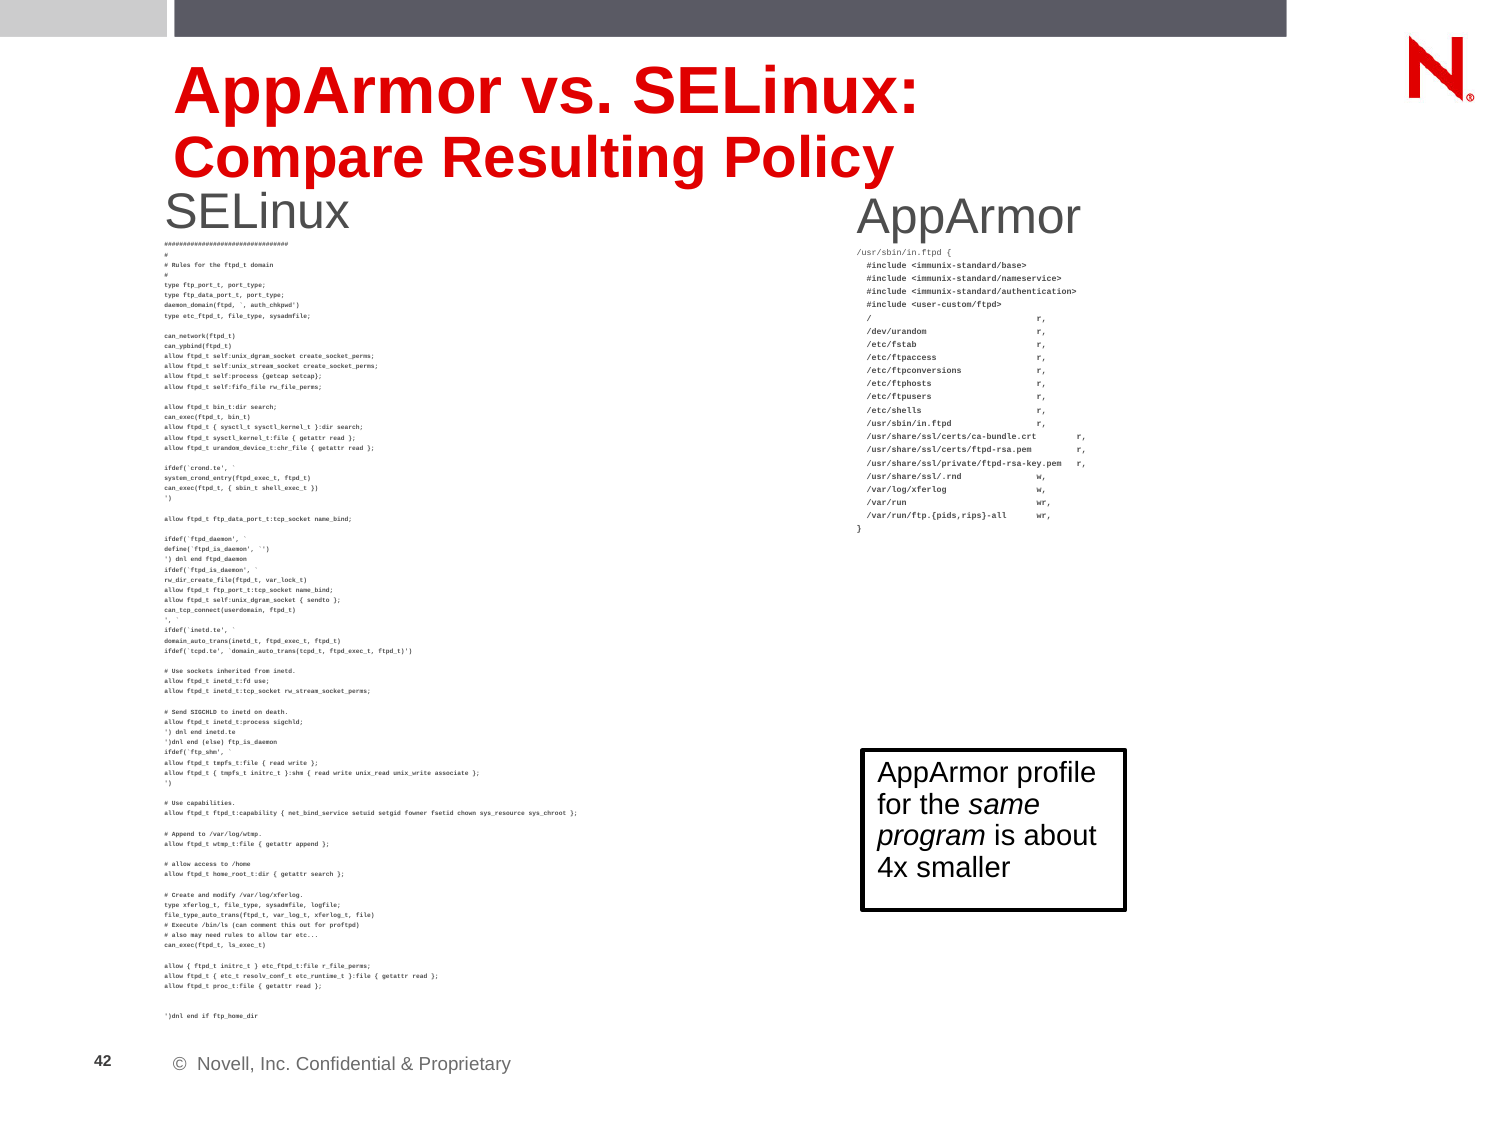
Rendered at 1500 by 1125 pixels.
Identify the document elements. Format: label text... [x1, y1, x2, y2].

text_box AppArmor /usr/sbin/in.ftpd { #include <immunix-standard/base> #include <immunix-standard/nameservice> #include <immunix-standard/authentication> #include <user-custom/ftpd> / r, /dev/urandom r, /etc/fstab r, /etc/ftpaccess r, /etc/ftpconversions r, /etc/ftphosts r, /etc/ftpusers r, /etc/shells r, /usr/sbin/in.ftpd r, /usr/share/ssl/certs/ca-bundle.crt r, /usr/share/ssl/certs/ftpd-rsa.pem r, /usr/share/ssl/private/ftpd-rsa-key.pem r, /usr/share/ssl/.rnd w, /var/log/xferlog w, /var/run wr, /var/run/ftp.{pids,rips}-all wr, } [849, 183, 1369, 872]
title AppArmor vs. SELinux: Compare Resulting Policy [173, 41, 1395, 205]
picture [1404, 32, 1477, 105]
text_box AppArmor profile for the same program is about 4x smaller [862, 872, 1126, 893]
text_box SELinux ################################# # # Rules for the ftpd_t domain # type ftp_port_t, port_type; type ftp_data_port_t, port_type; daemon_domain(ftpd, `, auth_chkpwd') type etc_ftpd_t, file_type, sysadmfile; can_network(ftpd_t) can_ypbind(ftpd_t) allow ftpd_t self:unix_dgram_socket create_socket_perms; allow ftpd_t self:unix_stream_socket create_socket_perms; allow ftpd_t self:process {getcap setcap}; allow ftpd_t self:fifo_file rw_file_perms; allow ftpd_t bin_t:dir search; can_exec(ftpd_t, bin_t) allow ftpd_t { sysctl_t sysctl_kernel_t }:dir search; allow ftpd_t sysctl_kernel_t:file { getattr read }; allow ftpd_t urandom_device_t:chr_file { getattr read }; ifdef(`crond.te', ` system_crond_entry(ftpd_exec_t, ftpd_t) can_exec(ftpd_t, { sbin_t shell_exec_t }) ') allow ftpd_t ftp_data_port_t:tcp_socket name_bind; ifdef(`ftpd_daemon', ` define(`ftpd_is_daemon', `') ') dnl end ftpd_daemon ifdef(`ftpd_is_daemon', ` rw_dir_create_file(ftpd_t, var_lock_t) allow ftpd_t ftp_port_t:tcp_socket name_bind; allow ftpd_t self:unix_dgram_socket { sendto }; can_tcp_connect(userdomain, ftpd_t) ', ` ifdef(`inetd.te', ` domain_auto_trans(inetd_t, ftpd_exec_t, ftpd_t) ifdef(`tcpd.te', `domain_auto_trans(tcpd_t, ftpd_exec_t, ftpd_t)') # Use sockets inherited from inetd. allow ftpd_t inetd_t:fd use; allow ftpd_t inetd_t:tcp_socket rw_stream_socket_perms; # Send SIGCHLD to inetd on death. allow ftpd_t inetd_t:process sigchld; ') dnl end inetd.te ')dnl end (else) ftp_is_daemon ifdef(`ftp_shm', ` allow ftpd_t tmpfs_t:file { read write }; allow ftpd_t { tmpfs_t initrc_t }:shm { read write unix_read unix_write associate }; ') # Use capabilities. allow ftpd_t ftpd_t:capability { net_bind_service setuid setgid fowner fsetid chown sys_resource sys_chroot }; # Append to /var/log/wtmp. allow ftpd_t wtmp_t:file { getattr append }; # allow access to /home allow ftpd_t home_root_t:dir { getattr search }; # Create and modify /var/log/xferlog. type xferlog_t, file_type, sysadmfile, logfile; file_type_auto_trans(ftpd_t, var_log_t, xferlog_t, file) # Execute /bin/ls (can comment this out for proftpd) # also may need rules to allow tar etc... can_exec(ftpd_t, ls_exec_t) allow { ftpd_t initrc_t } etc_ftpd_t:file r_file_perms; allow ftpd_t { etc_t resolv_conf_t etc_runtime_t }:file { getattr read }; allow ftpd_t proc_t:file { getattr read }; ')dnl end if ftp_home_dir [156, 183, 742, 1037]
